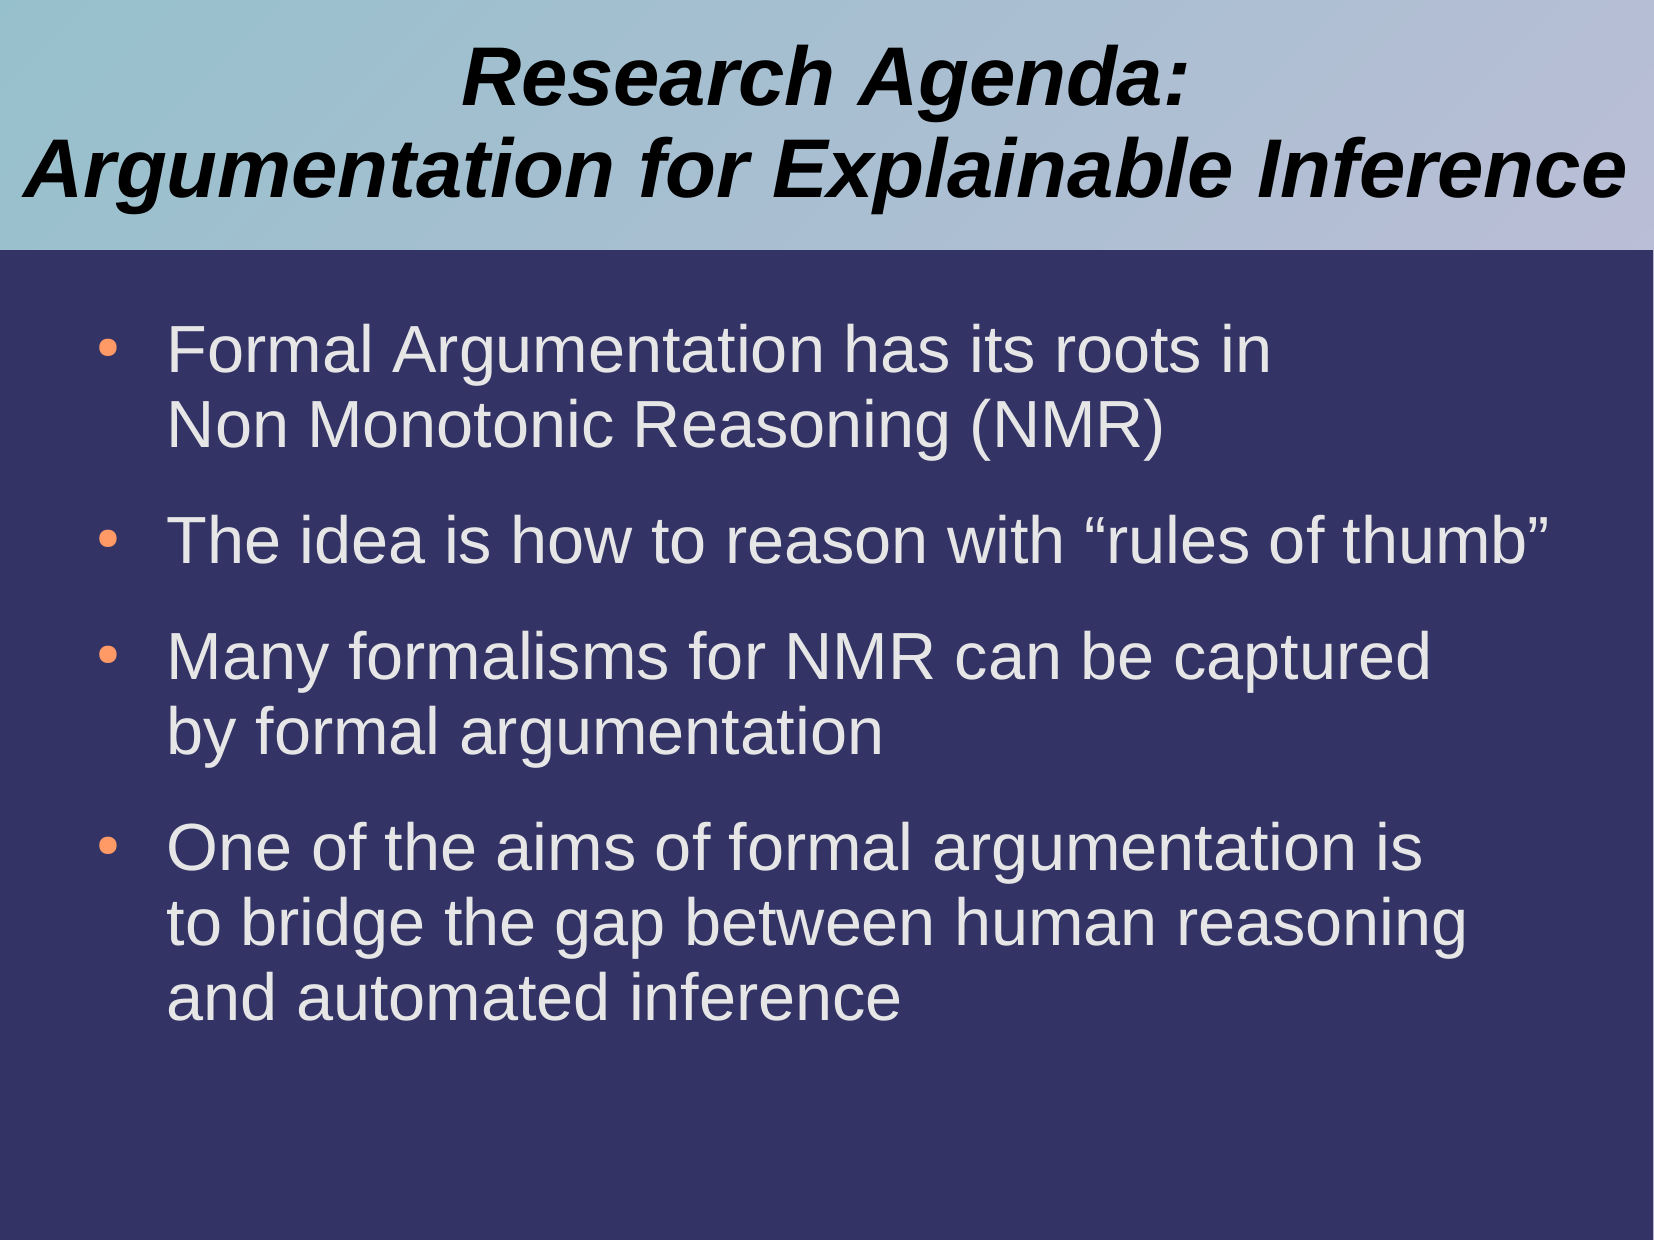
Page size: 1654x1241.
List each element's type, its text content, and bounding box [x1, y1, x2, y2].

title Research Agenda: Argumentation for Explainable Inference [1, 0, 1651, 263]
list Formal Argumentation has its roots in Non Monotonic Reasoning (NMR) The idea is how to reason with “rules of thumb” Many formalisms for NMR can be captured by formal argumentation One of the aims of formal argumentation is to bridge the gap between human reasoning and automated inference [84, 312, 1594, 1110]
